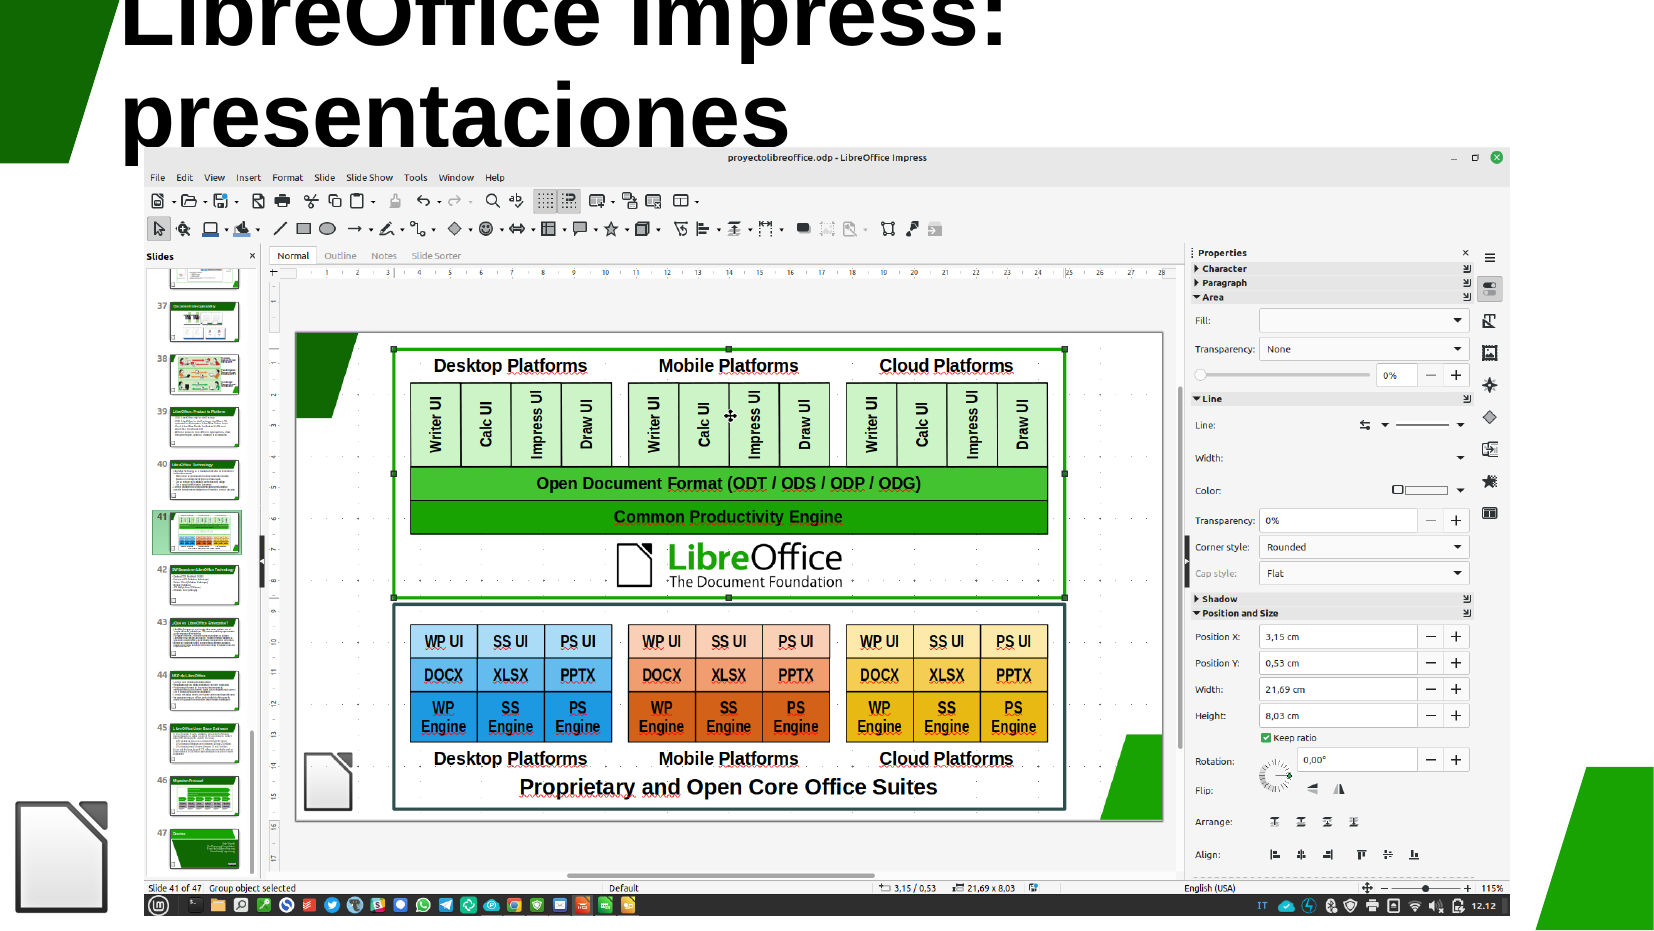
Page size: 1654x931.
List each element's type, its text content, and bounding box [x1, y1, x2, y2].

picture [144, 147, 1510, 916]
picture [12, 798, 111, 917]
title LibreOffice Impress: presentaciones [119, 0, 1595, 168]
